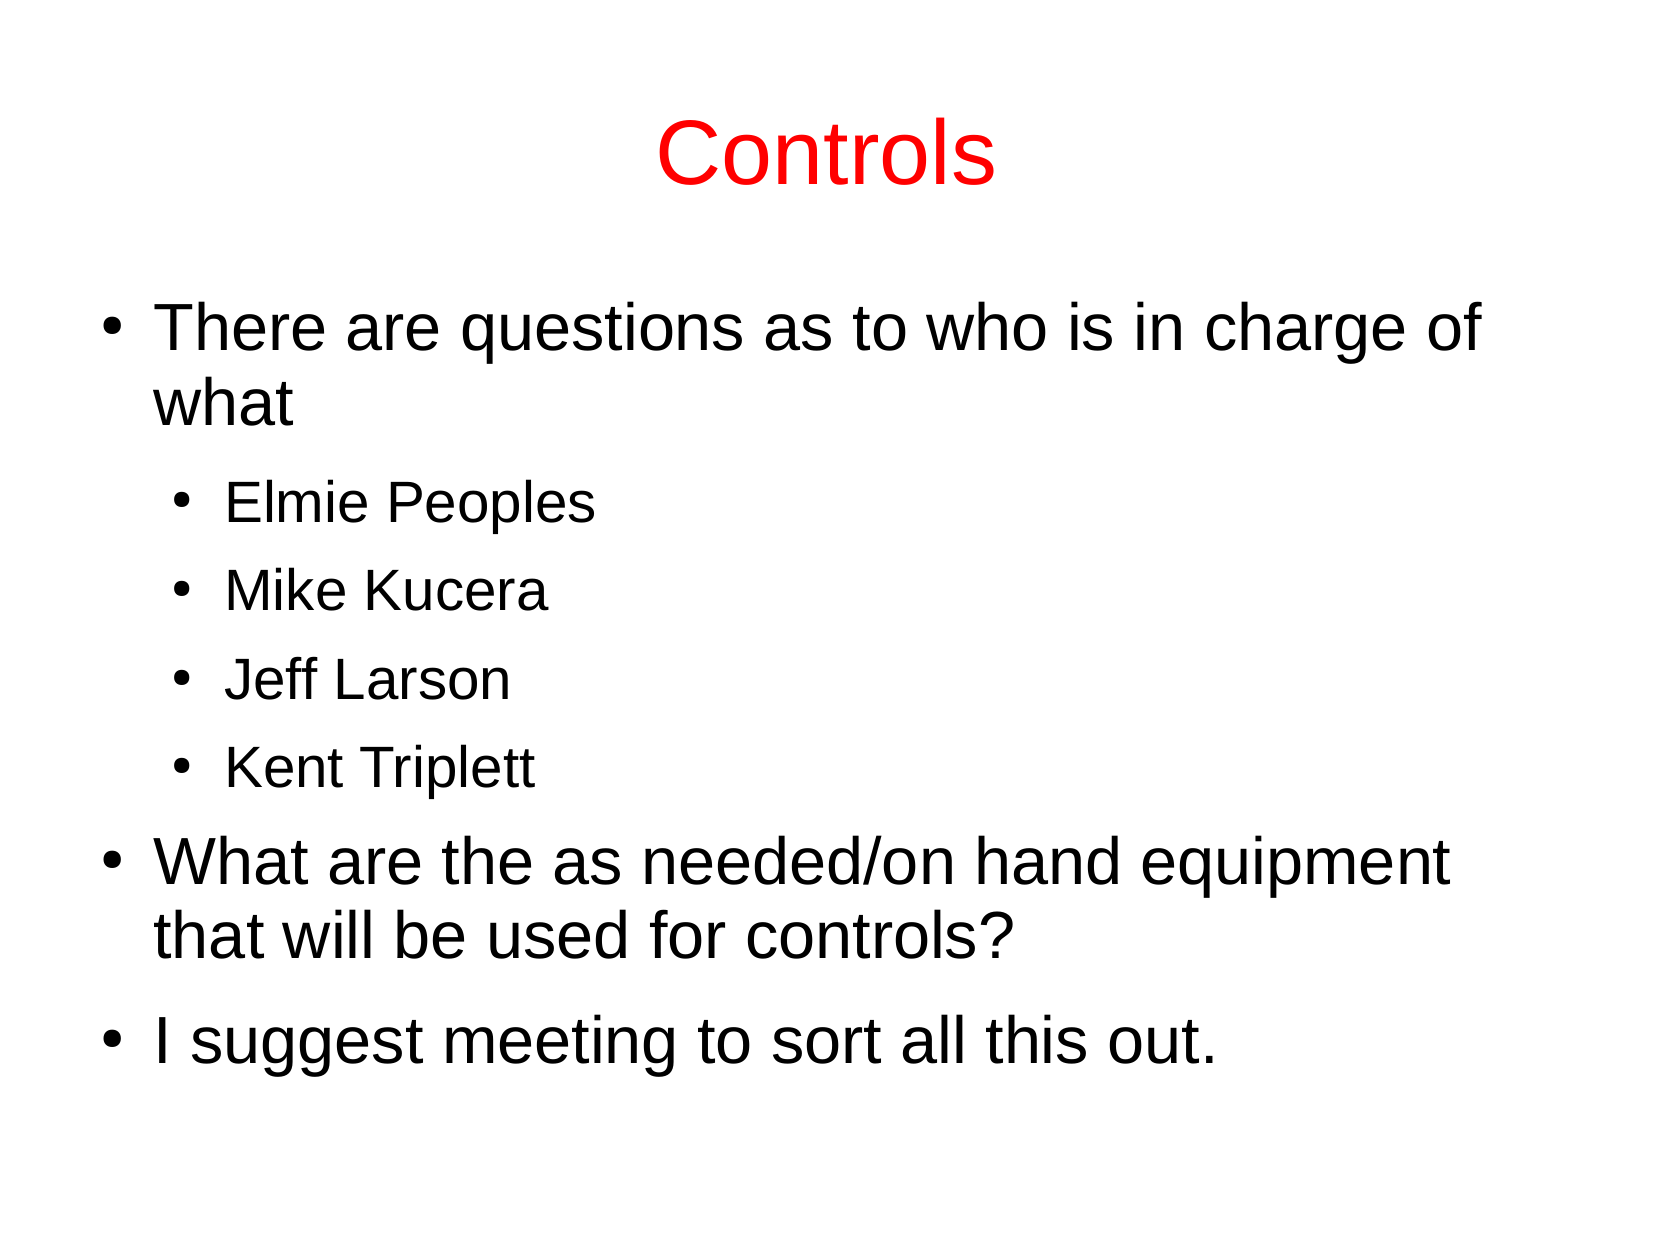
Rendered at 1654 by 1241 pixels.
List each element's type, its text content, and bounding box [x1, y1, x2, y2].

list There are questions as to who is in charge of what Elmie Peoples Mike Kucera Jeff Larson Kent Triplett What are the as needed/on hand equipment that will be used for controls? I suggest meeting to sort all this out. [82, 290, 1571, 1109]
title Controls [82, 49, 1571, 257]
